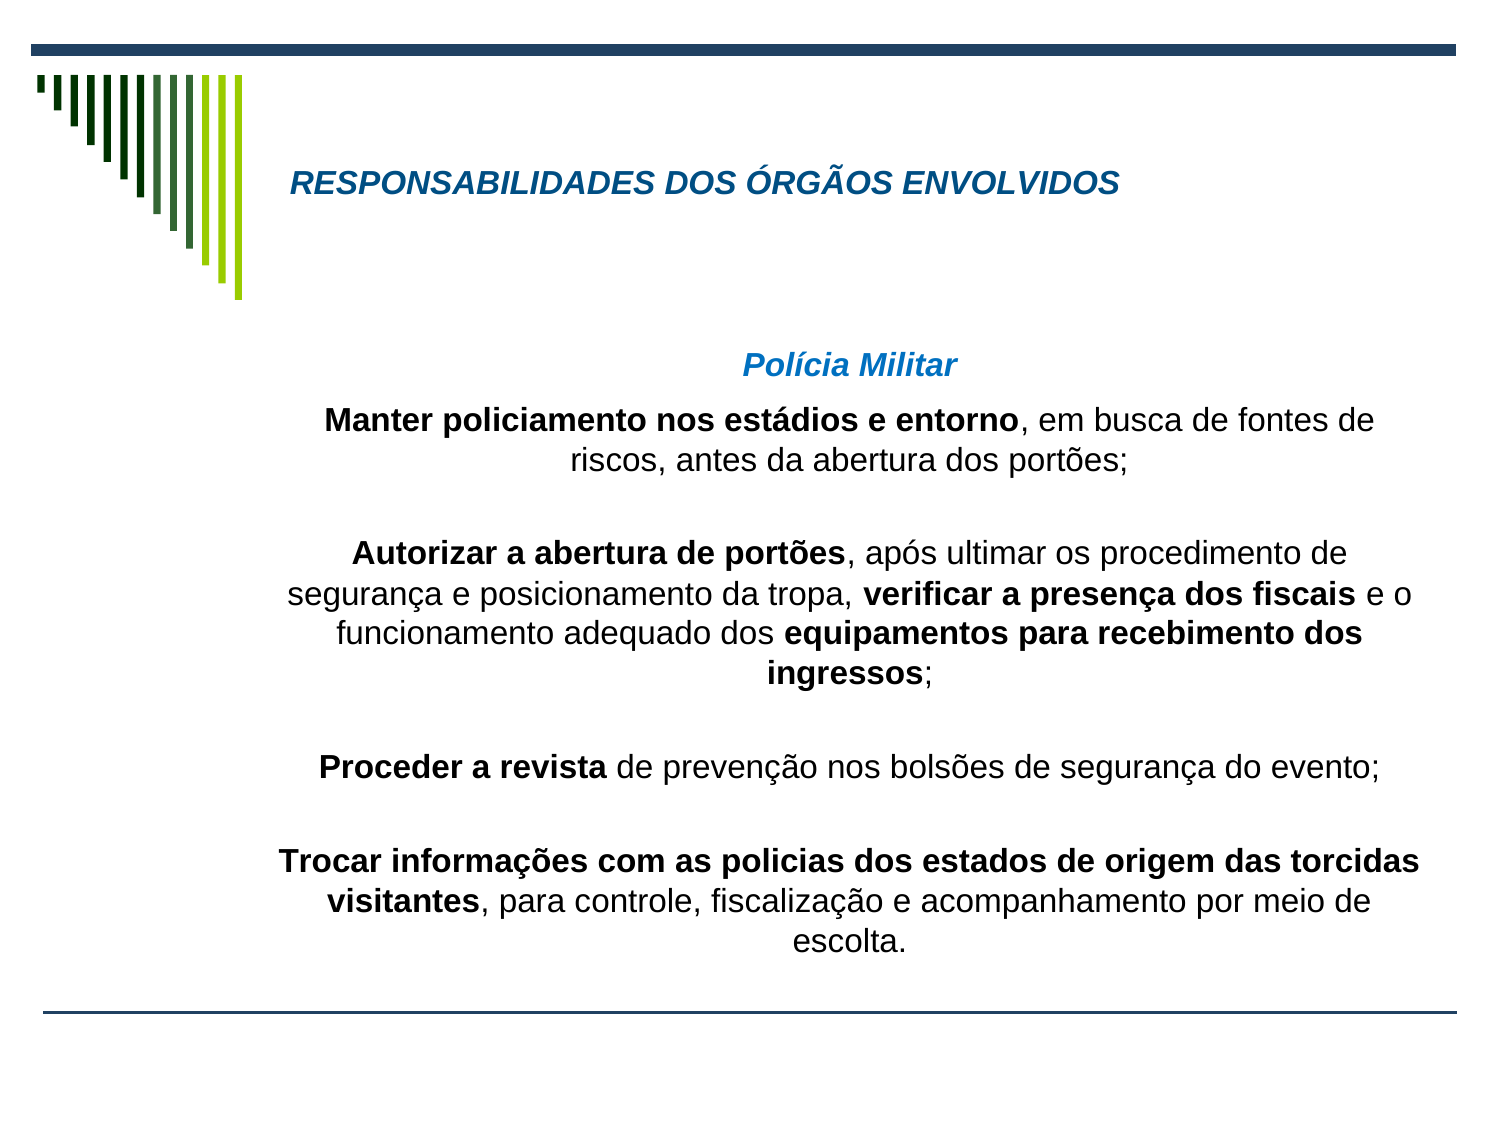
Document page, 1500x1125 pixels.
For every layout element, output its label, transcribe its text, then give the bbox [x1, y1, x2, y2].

subtitle Polícia Militar Manter policiamento nos estádios e entorno, em busca de fontes de riscos, antes da abertura dos portões; Autorizar a abertura de portões, após ultimar os procedimento de segurança e posicionamento da tropa, verificar a presença dos fiscais e o funcionamento adequado dos equipamentos para recebimento dos ingressos; Proceder a revista de prevenção nos bolsões de segurança do evento; Trocar informações com as policias dos estados de origem das torcidas visitantes, para controle, fiscalização e acompanhamento por meio de escolta. [274, 324, 1425, 978]
title RESPONSABILIDADES DOS ÓRGÃOS ENVOLVIDOS [274, 75, 1425, 288]
